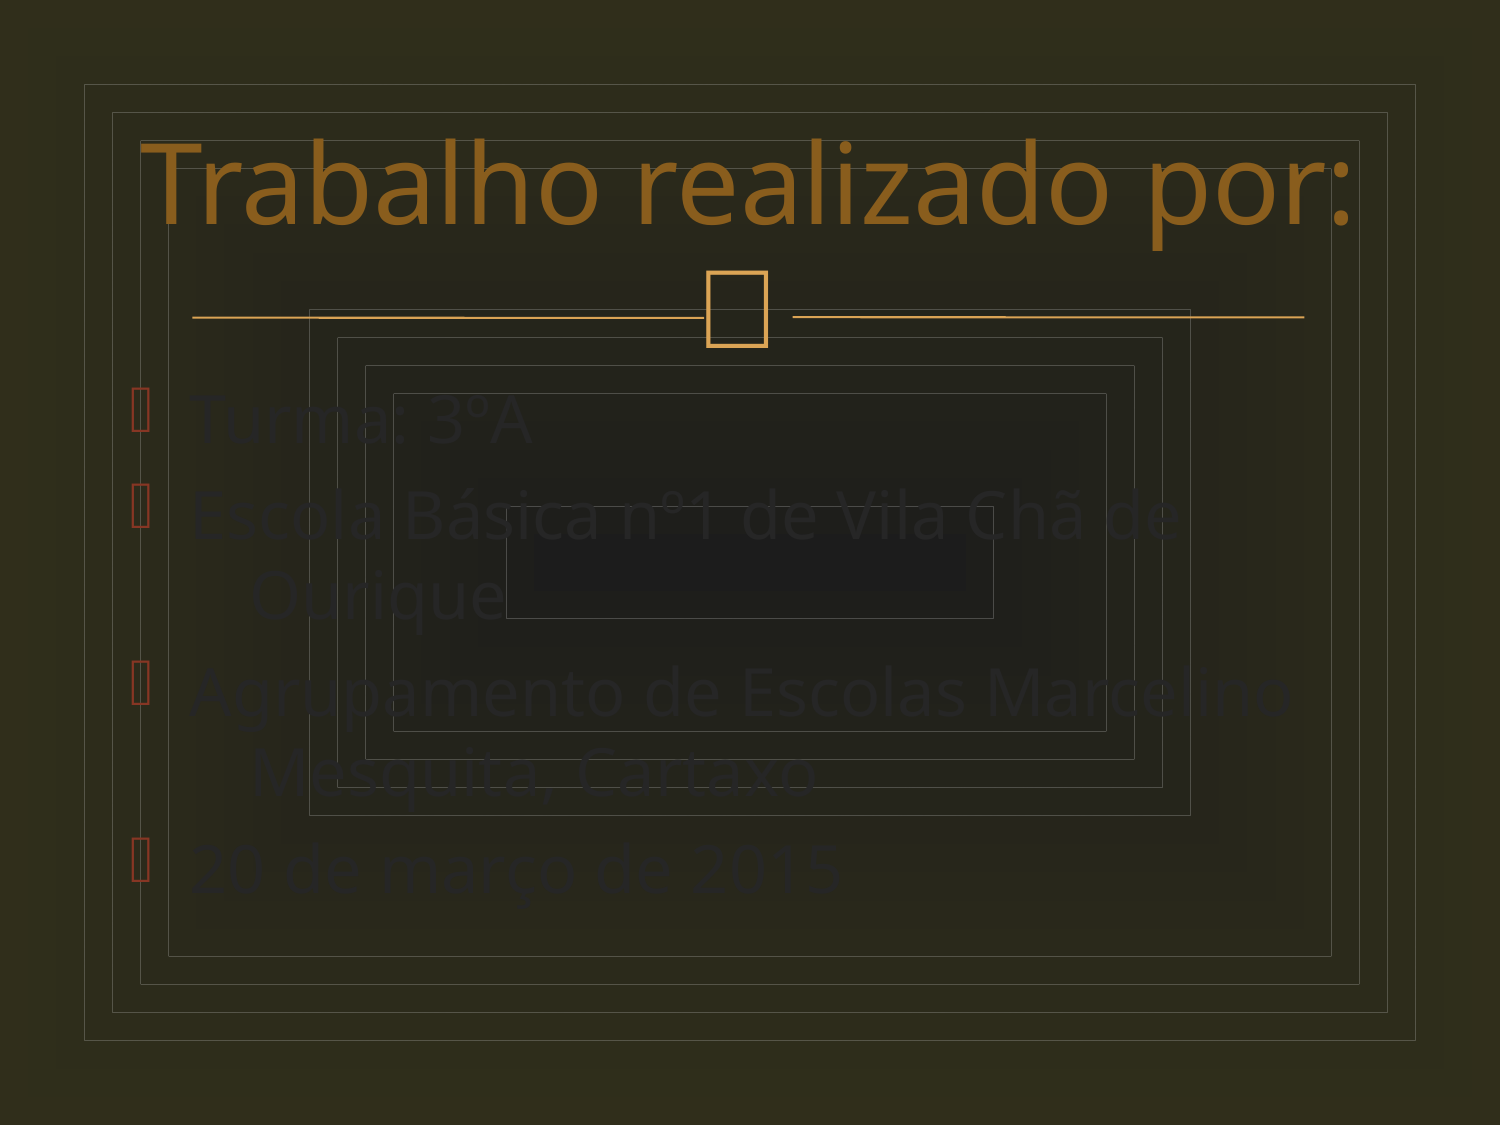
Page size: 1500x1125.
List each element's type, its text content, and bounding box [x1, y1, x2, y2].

list Turma: 3ºA Escola Básica nº1 de Vila Chã de Ourique Agrupamento de Escolas Marcelino Mesquita, Cartaxo 20 de março de 2015 [114, 368, 1386, 1005]
title Trabalho realizado por: [112, 93, 1386, 267]
